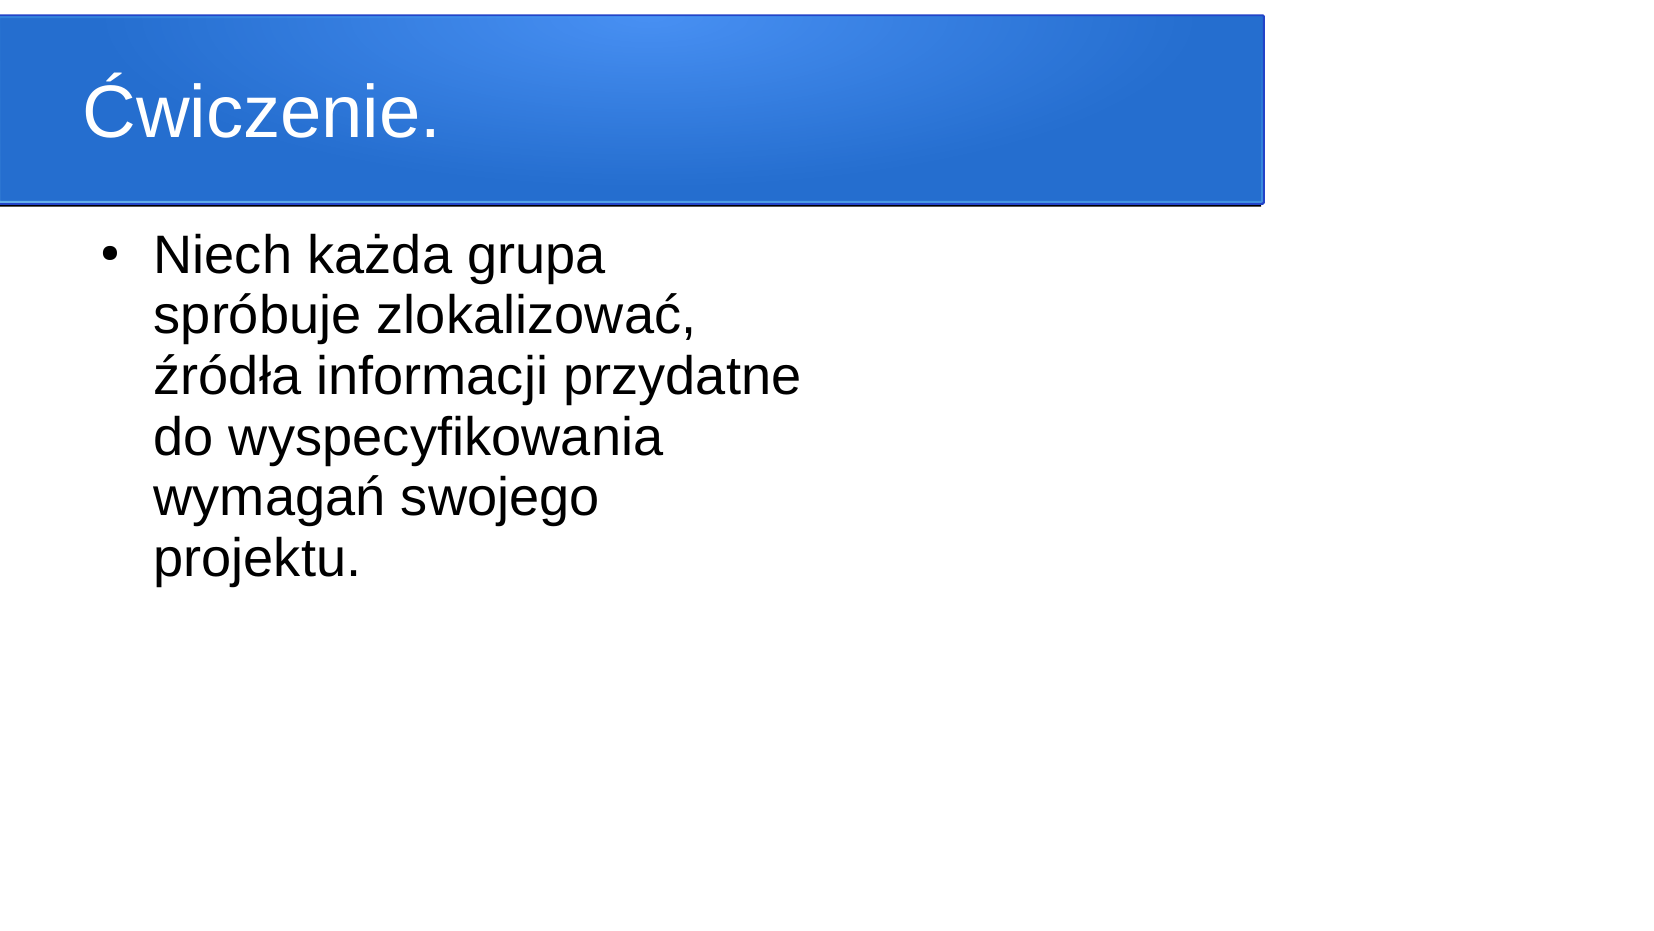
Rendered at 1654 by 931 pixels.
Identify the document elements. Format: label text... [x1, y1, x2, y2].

title Ćwiczenie. [82, 35, 1235, 189]
list Niech każda grupa spróbuje zlokalizować, źródła informacji przydatne do wyspecyfikowania wymagań swojego projektu. [82, 224, 809, 764]
